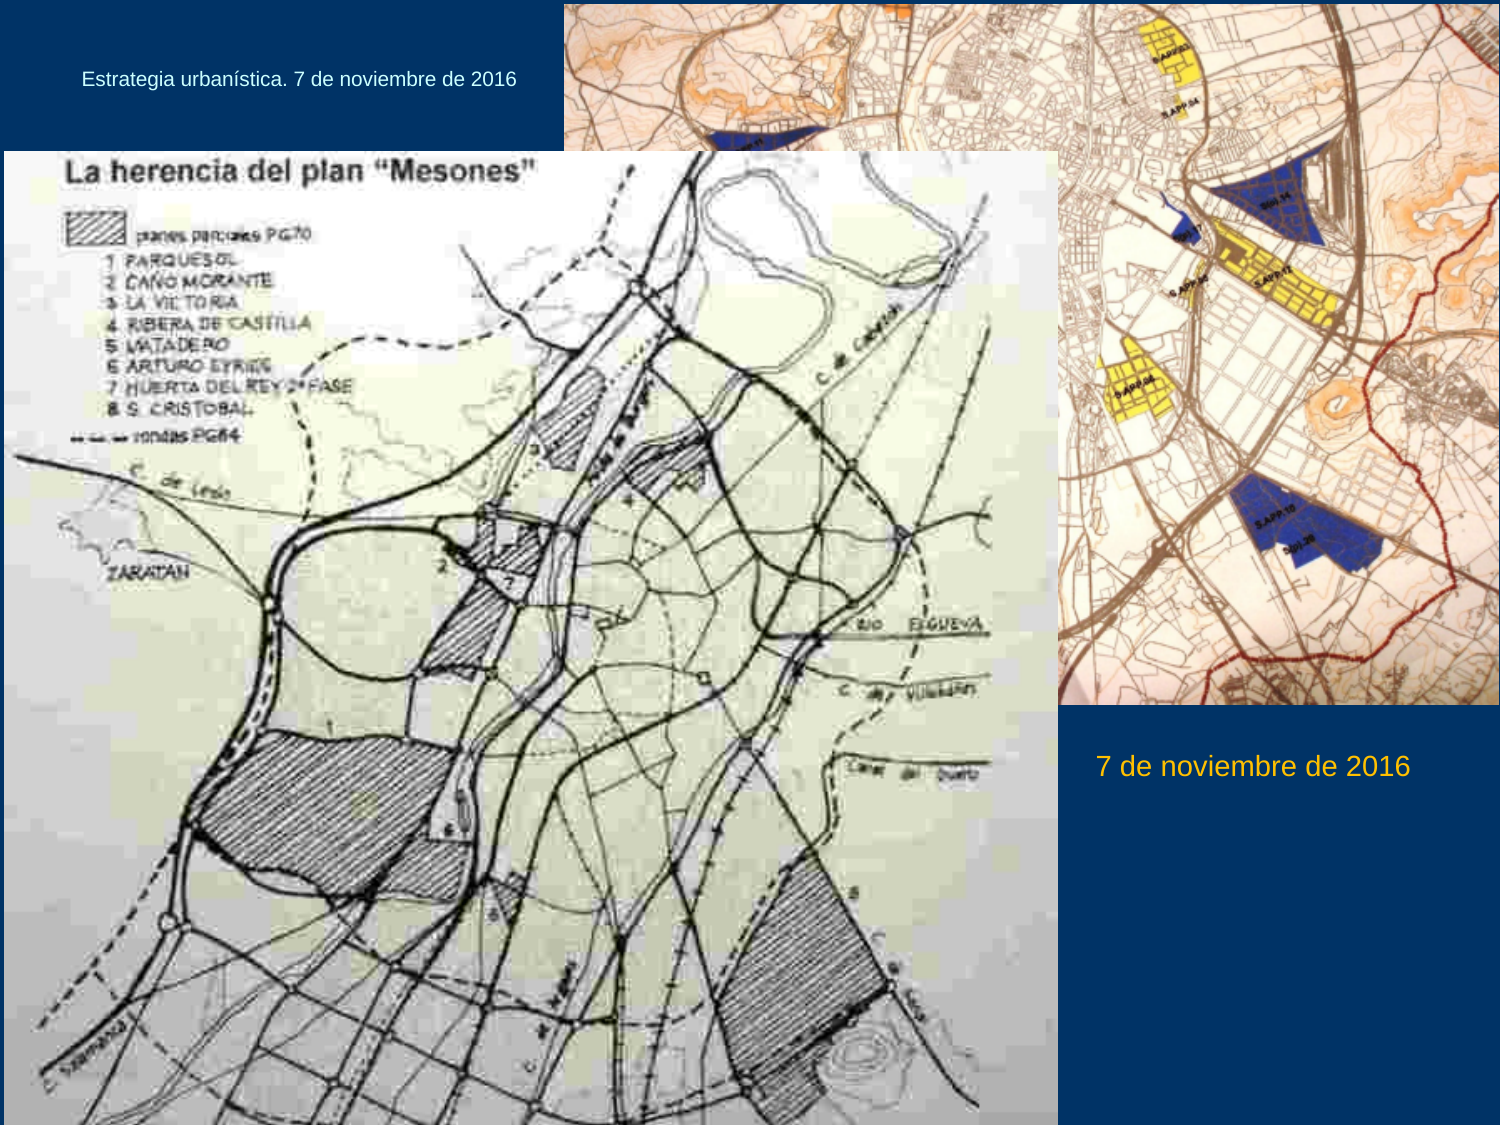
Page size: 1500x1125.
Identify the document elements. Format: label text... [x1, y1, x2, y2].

text_box 7 de noviembre de 2016 [1080, 739, 1459, 790]
picture [4, 4, 1499, 1125]
text_box Estrategia urbanística. 7 de noviembre de 2016 [66, 57, 532, 98]
